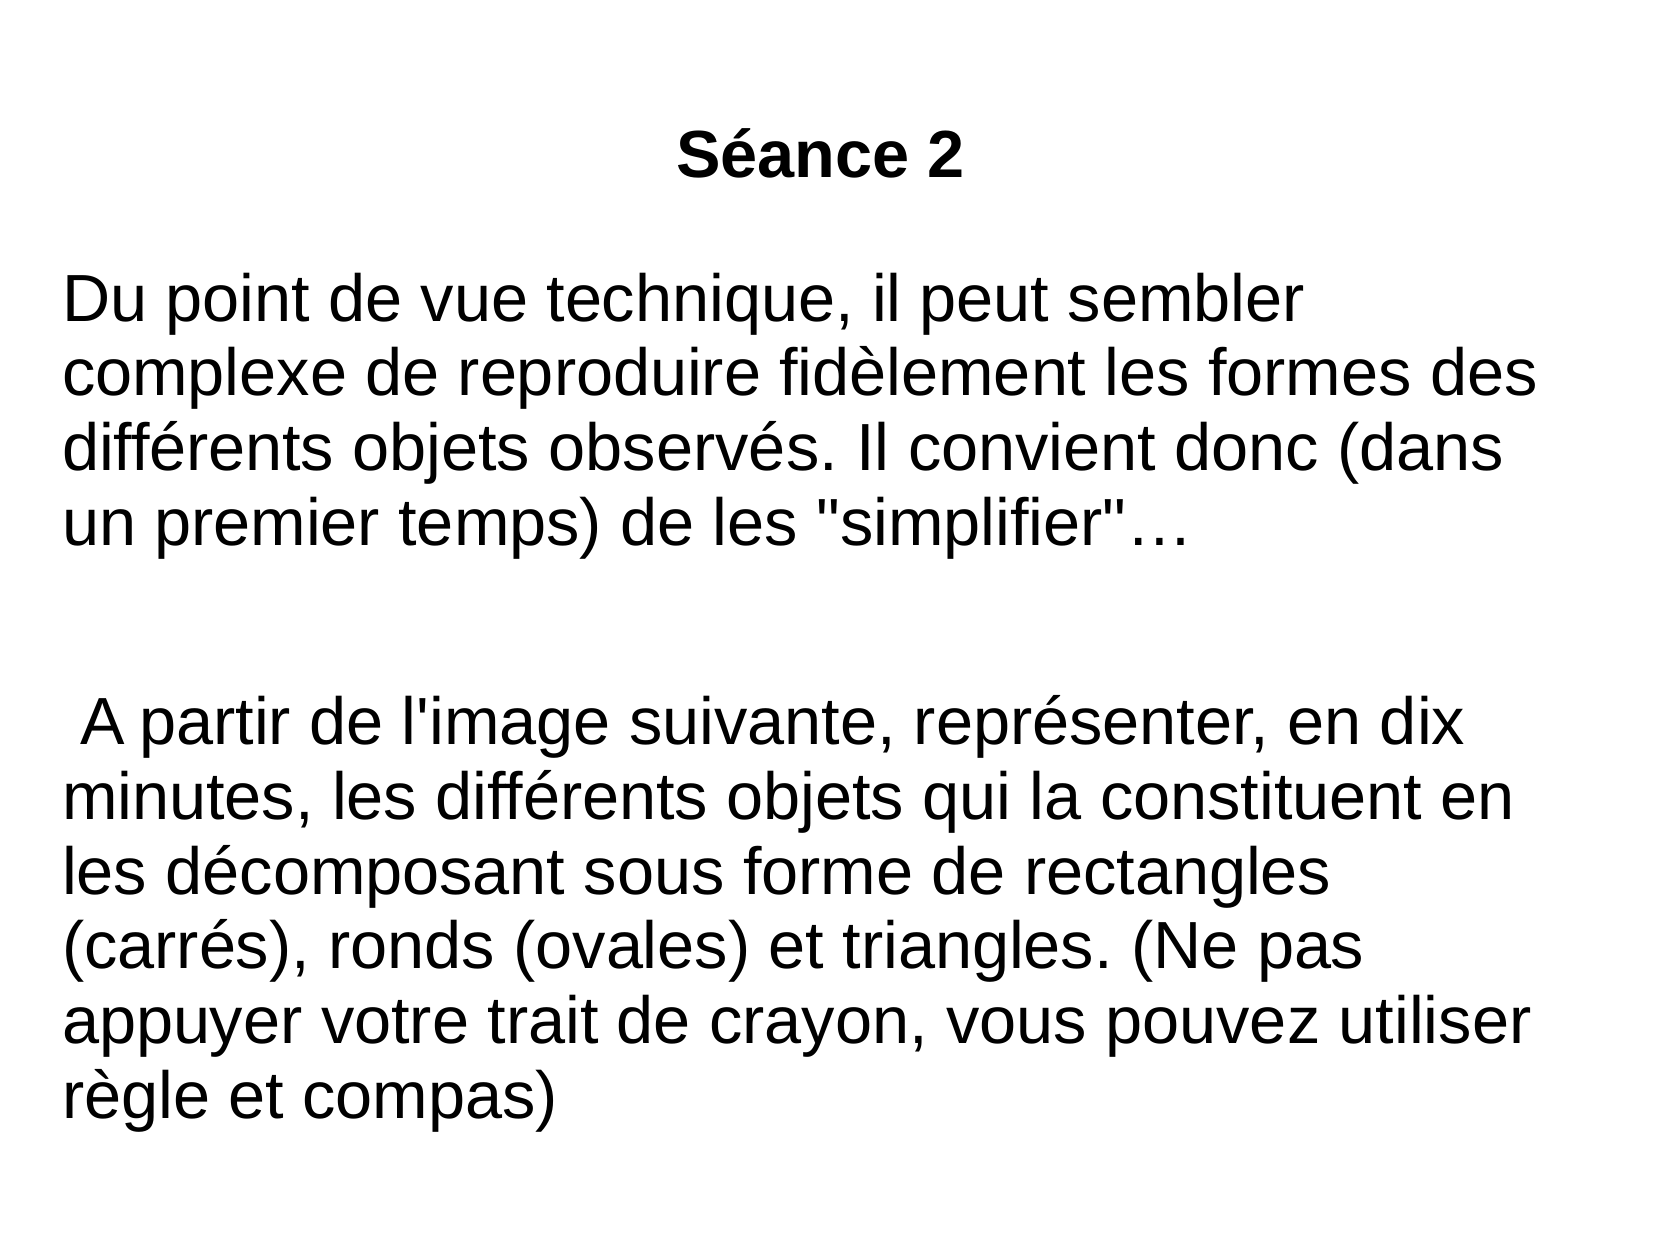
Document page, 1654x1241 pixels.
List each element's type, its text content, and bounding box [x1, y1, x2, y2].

text_box Séance 2 [661, 109, 1370, 253]
text_box Du point de vue technique, il peut sembler complexe de reproduire fidèlement les formes des différents objets observés. Il convient donc (dans un premier temps) de les "simplifier"… A partir de l'image suivante, représenter, en dix minutes, les différents objets qui la constituent en les décomposant sous forme de rectangles (carrés), ronds (ovales) et triangles. (Ne pas appuyer votre trait de crayon, vous pouvez utiliser règle et compas) [47, 253, 1595, 1141]
